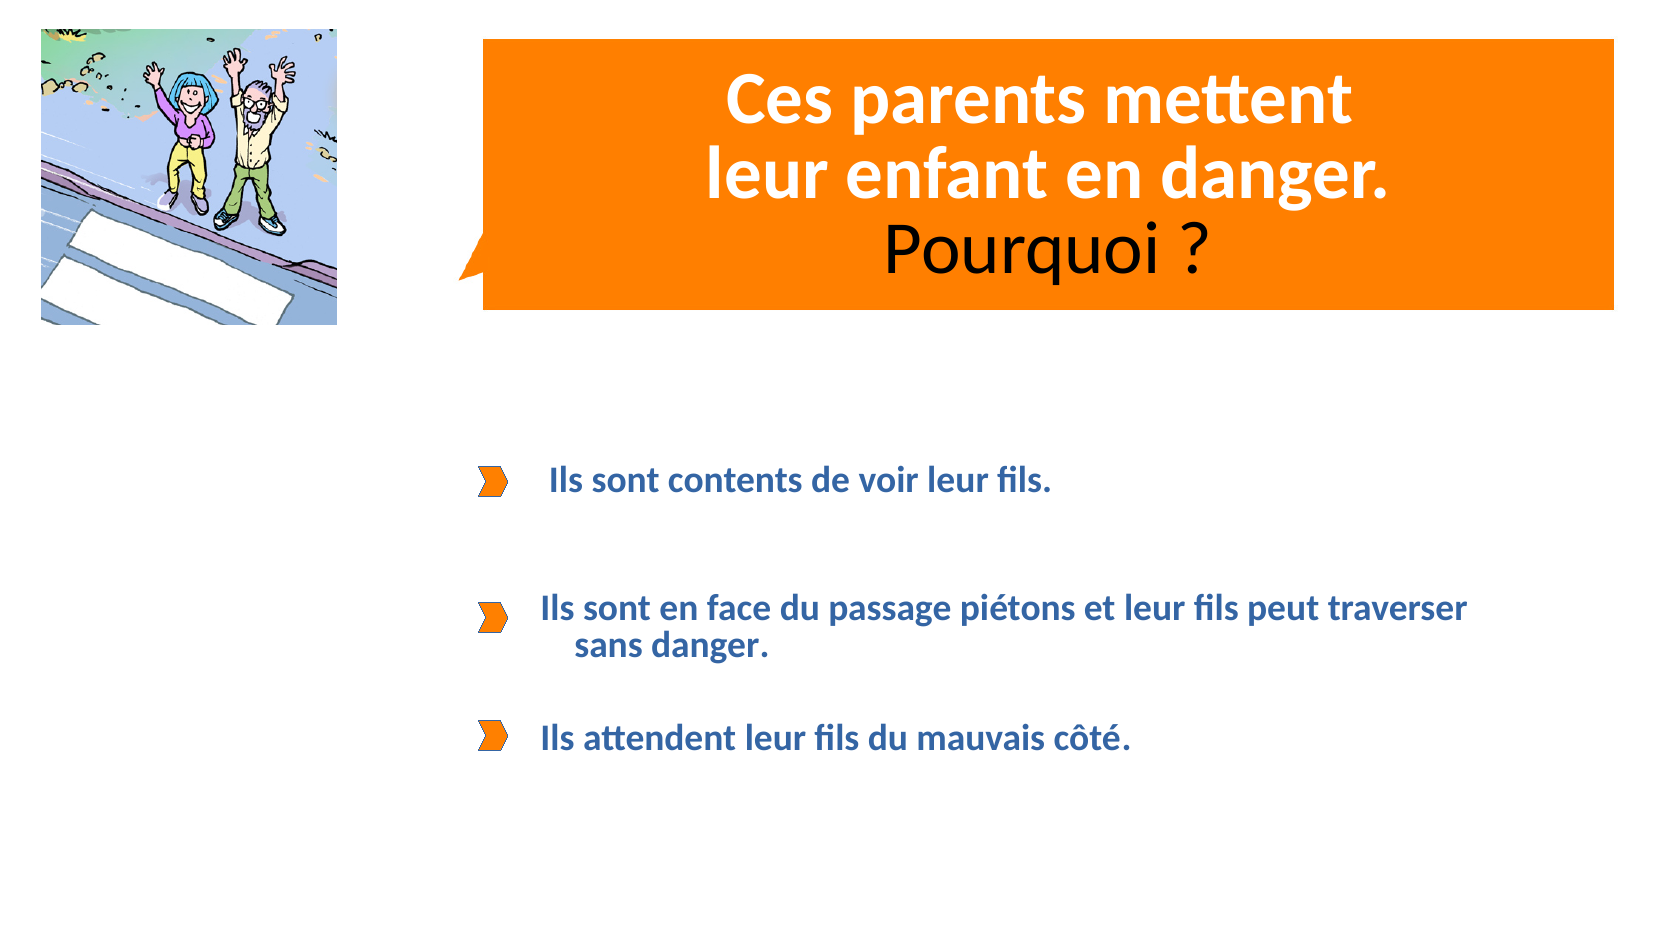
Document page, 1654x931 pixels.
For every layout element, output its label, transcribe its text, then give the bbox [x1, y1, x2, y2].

picture [5, 0, 1654, 339]
text_box Ces parents mettent leur enfant en danger. Pourquoi ? [472, 59, 1625, 300]
text_box [478, 466, 508, 497]
text_box [478, 720, 508, 751]
text_box Ils sont contents de voir leur fils. [525, 456, 1152, 510]
text_box Ils sont en face du passage piétons et leur fils peut traverser sans danger. [525, 584, 1506, 675]
text_box [478, 602, 508, 633]
text_box Ils attendent leur fils du mauvais côté. [525, 714, 1182, 768]
